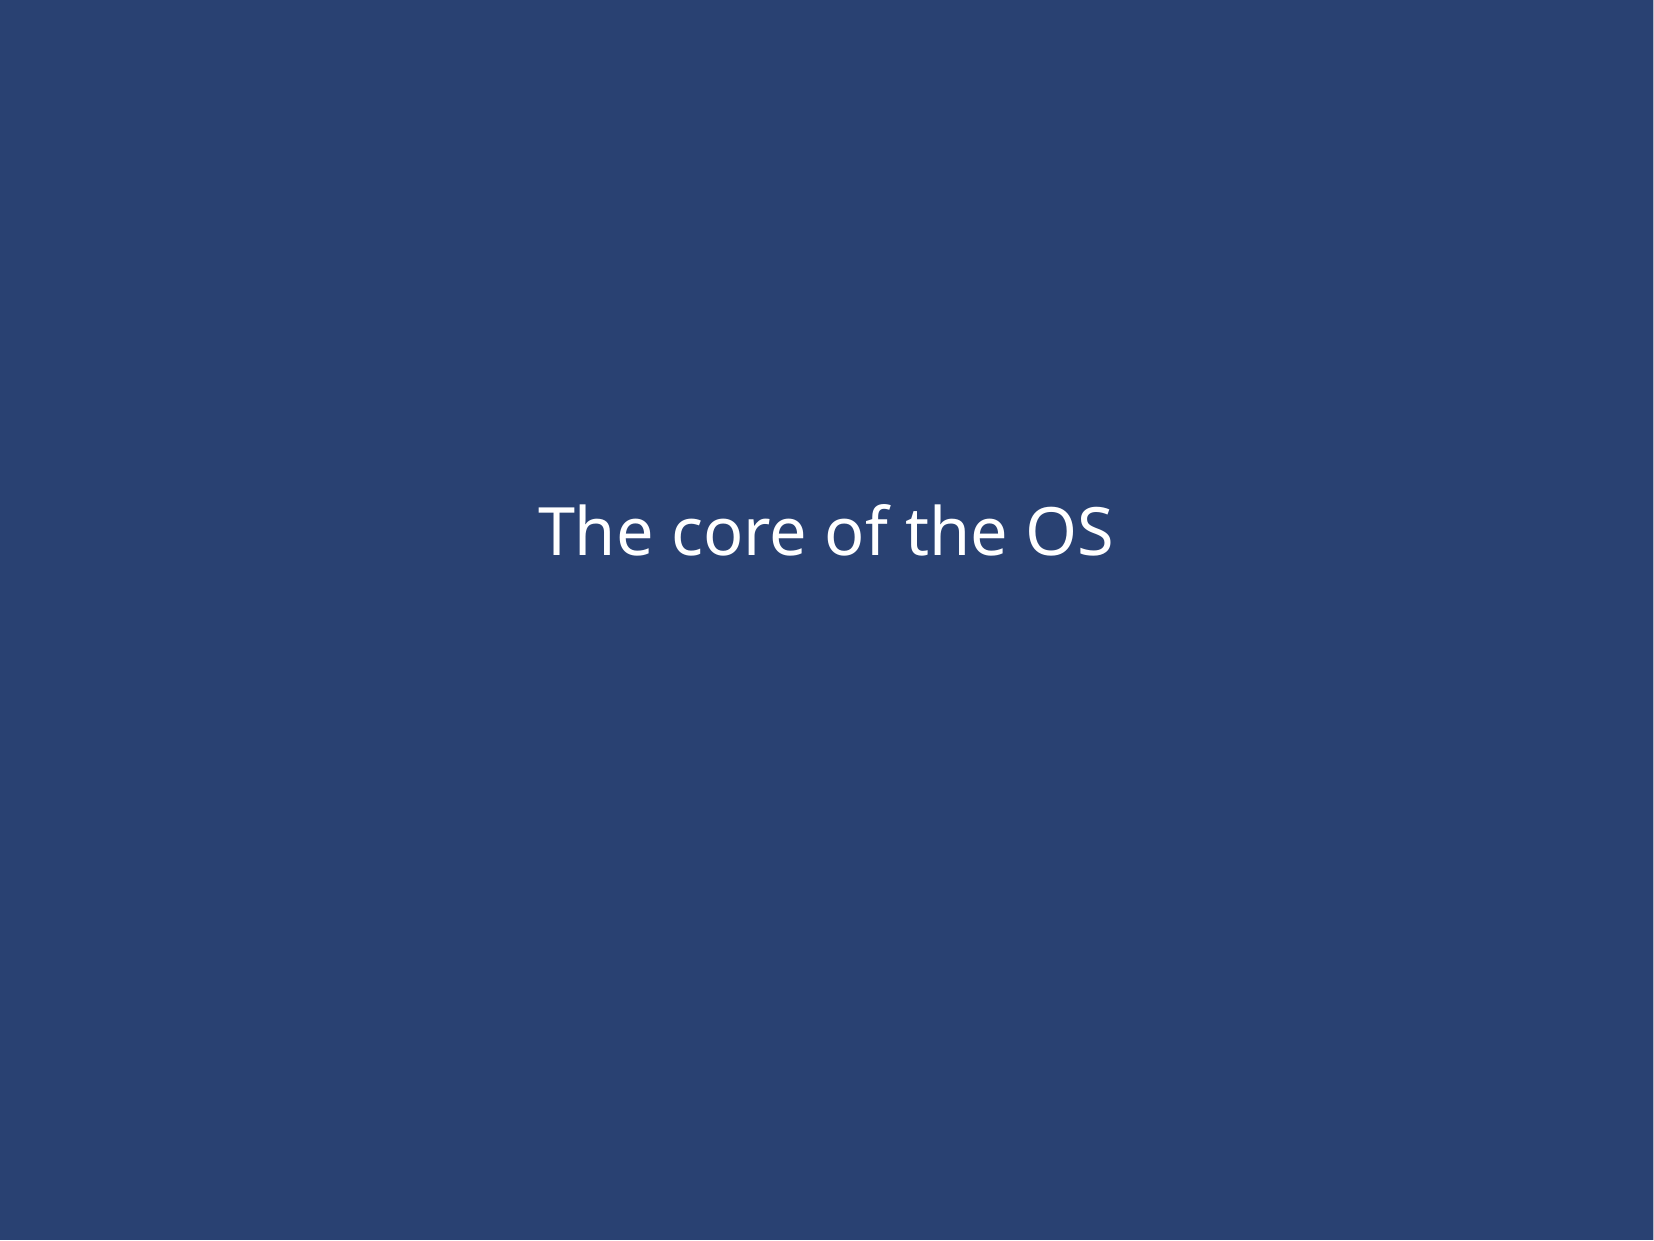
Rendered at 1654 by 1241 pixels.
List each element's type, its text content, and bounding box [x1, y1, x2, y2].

subtitle The core of the OS [82, 49, 1571, 1109]
